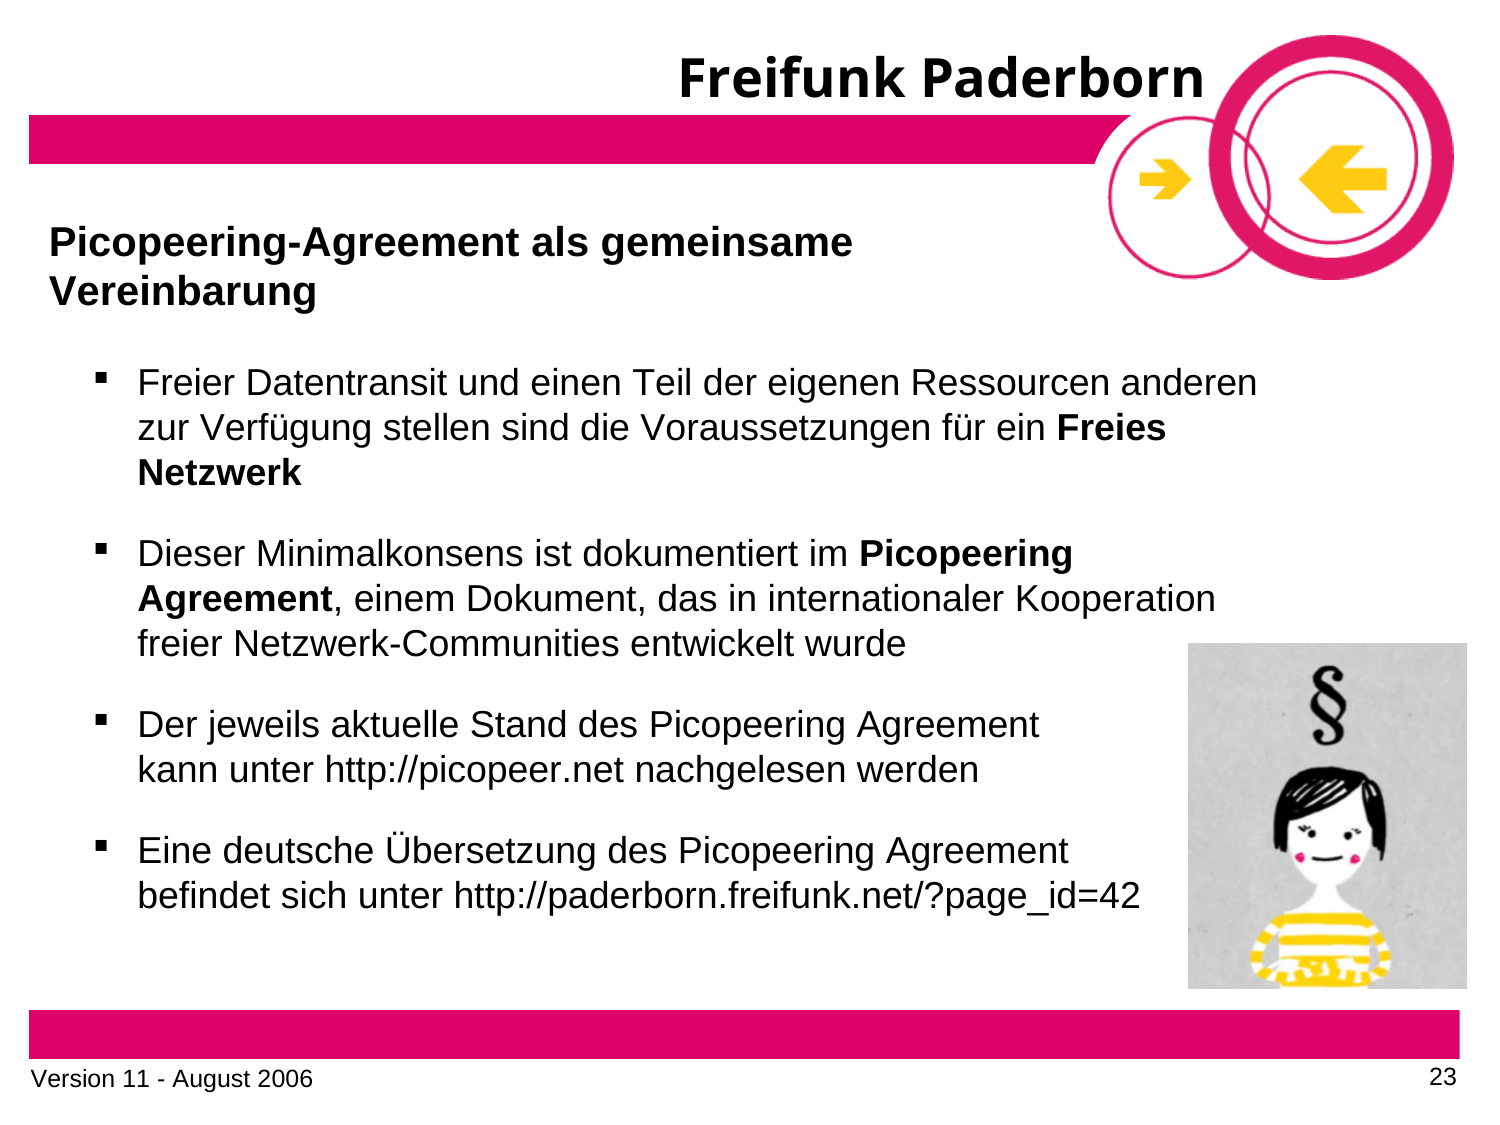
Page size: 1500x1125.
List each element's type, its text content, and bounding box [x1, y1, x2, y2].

text_box Freier Datentransit und einen Teil der eigenen Ressourcen anderen zur Verfügung stellen sind die Voraussetzungen für ein Freies Netzwerk Dieser Minimalkonsens ist dokumentiert im Picopeering Agreement, einem Dokument, das in internationaler Kooperation freier Netzwerk-Communities entwickelt wurde Der jeweils aktuelle Stand des Picopeering Agreement kann unter http://picopeer.net nachgelesen werden Eine deutsche Übersetzung des Picopeering Agreement befindet sich unter http://paderborn.freifunk.net/?page_id=42 [63, 358, 1292, 996]
picture [1188, 643, 1467, 989]
picture [1107, 35, 1454, 280]
text_box Picopeering-Agreement als gemeinsame Vereinbarung [48, 214, 1042, 333]
